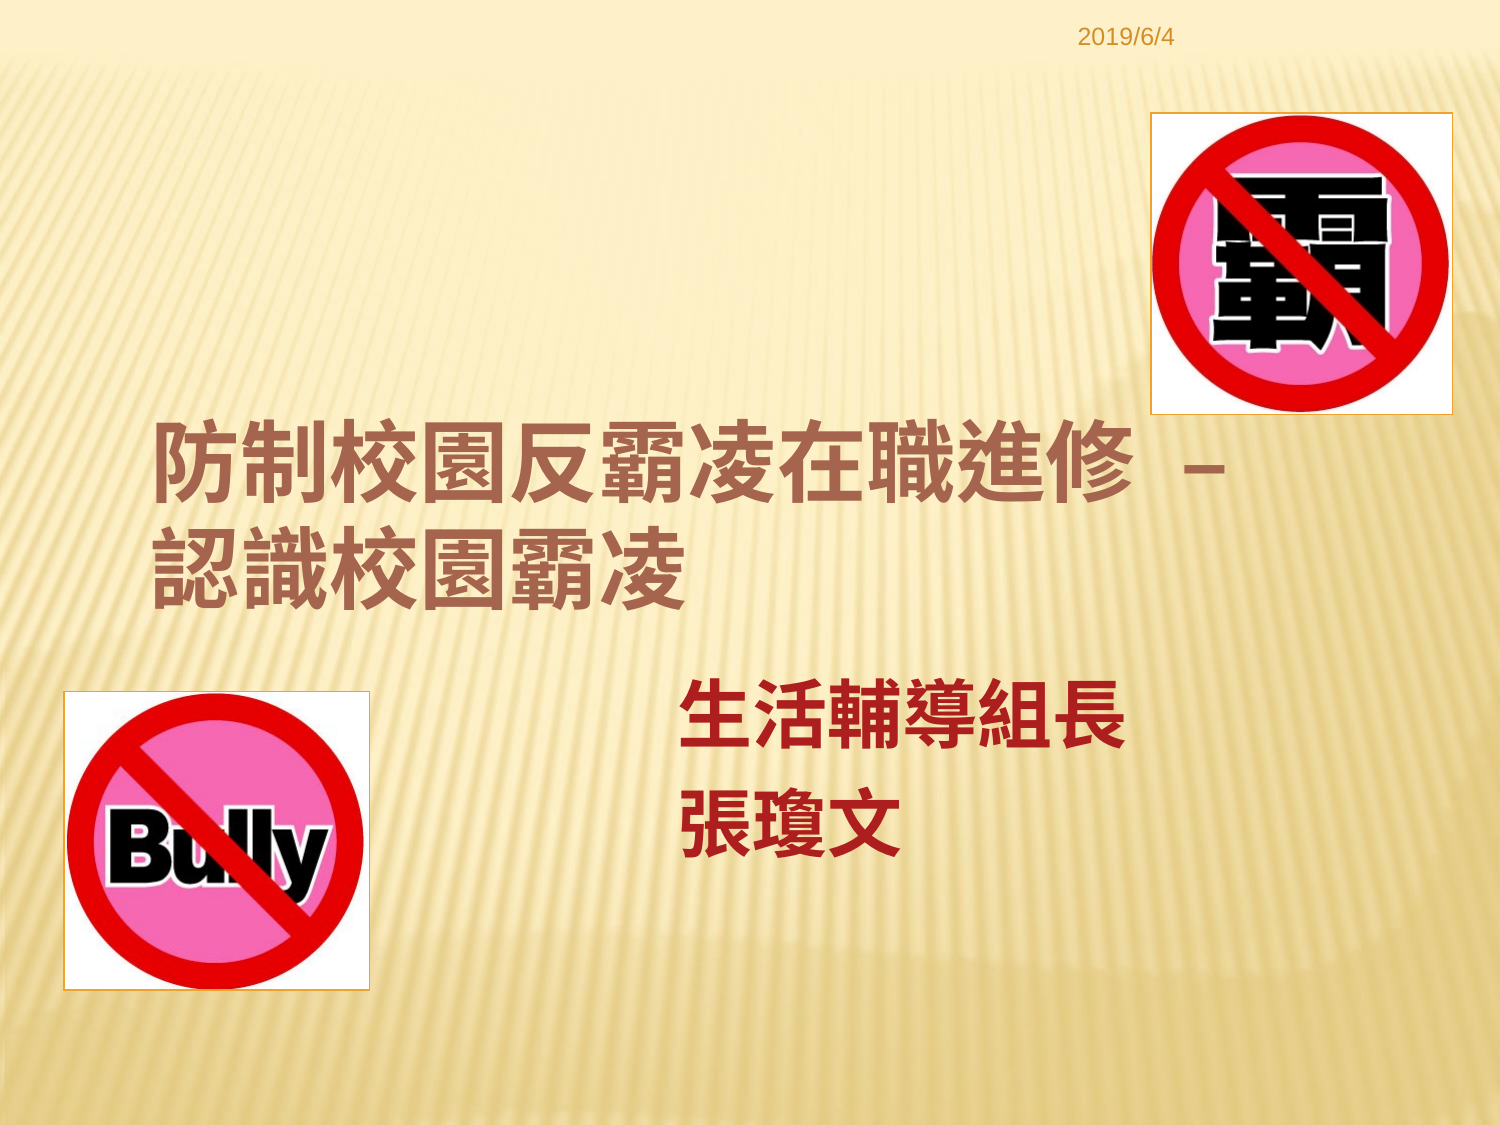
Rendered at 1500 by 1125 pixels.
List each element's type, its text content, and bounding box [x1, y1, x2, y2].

subtitle 生活輔導組長 張瓊文 [662, 586, 1388, 874]
picture [64, 692, 369, 990]
title 防制校園反霸凌在職進修 – 認識校園霸凌 [135, 392, 1270, 634]
picture [1151, 113, 1452, 414]
text_box 2019/6/4 [1062, 12, 1476, 60]
